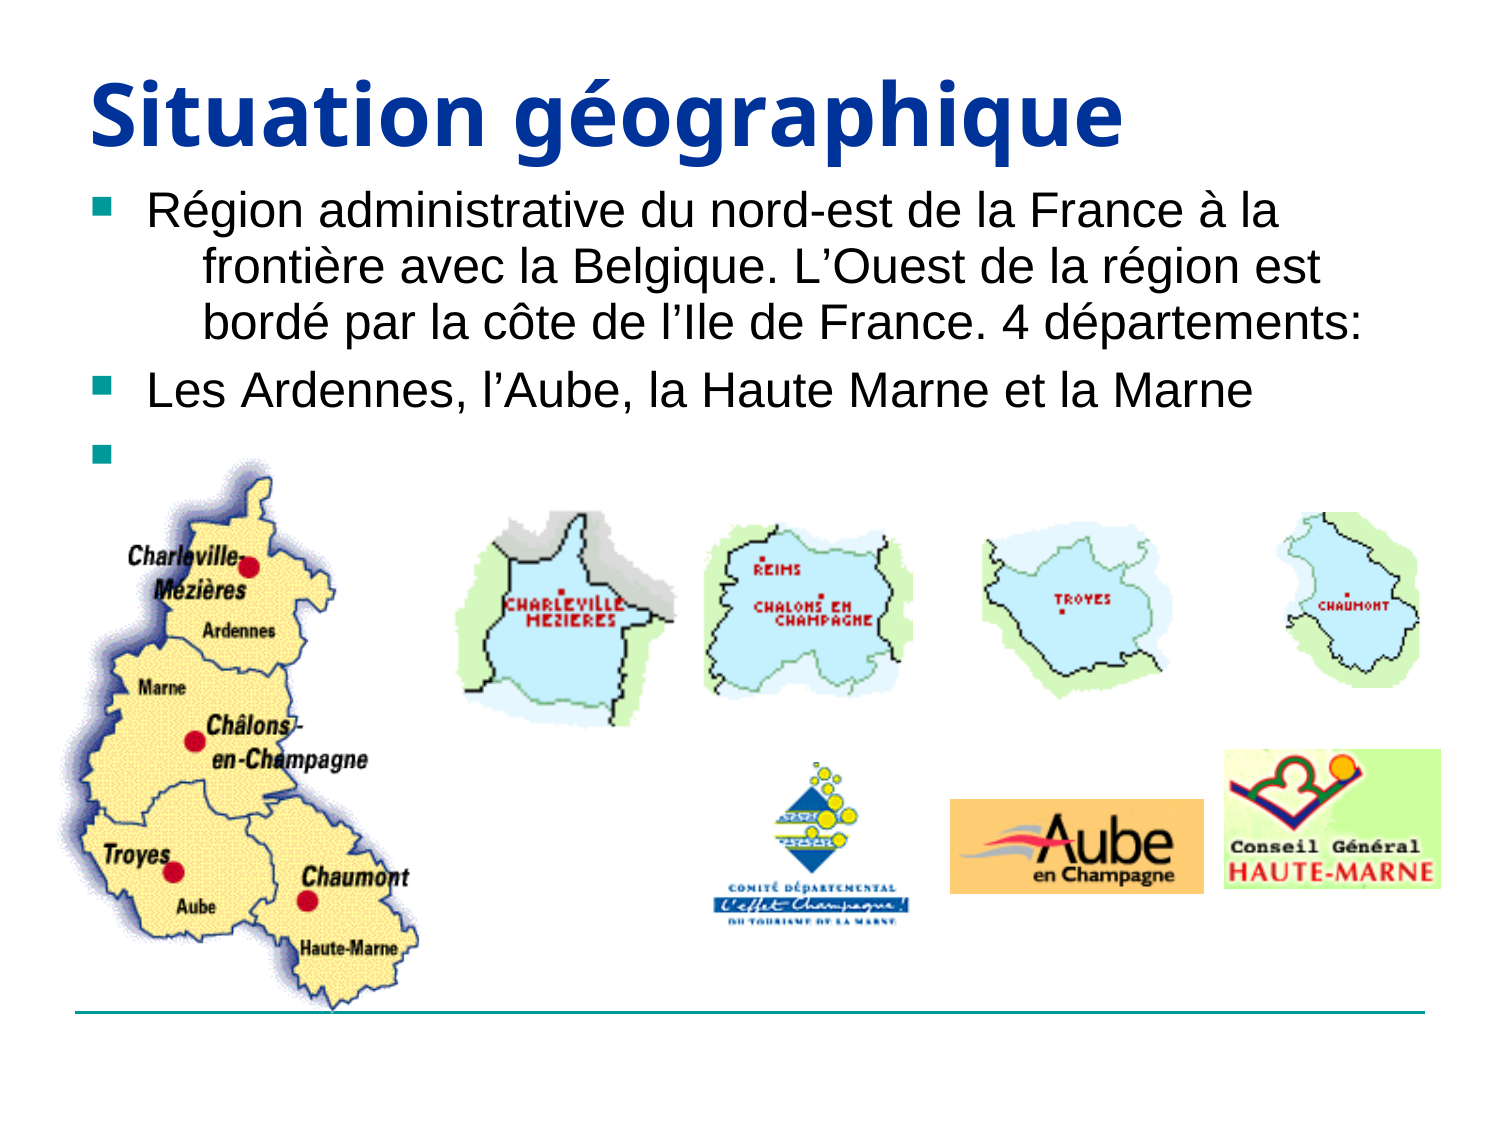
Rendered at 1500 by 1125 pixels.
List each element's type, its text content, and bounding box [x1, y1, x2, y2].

picture [699, 762, 912, 928]
picture [50, 449, 429, 1021]
picture [699, 512, 913, 726]
list Région administrative du nord-est de la France à la frontière avec la Belgique. L’Ouest de la région est bordé par la côte de l’Ile de France. 4 départements: Les Ardennes, l’Aube, la Haute Marne et la Marne [75, 174, 1426, 1006]
picture [950, 799, 1204, 894]
picture [975, 512, 1176, 713]
picture [1262, 512, 1438, 688]
title Situation géographique [75, 45, 1426, 174]
picture [437, 499, 688, 751]
picture [1224, 749, 1441, 889]
